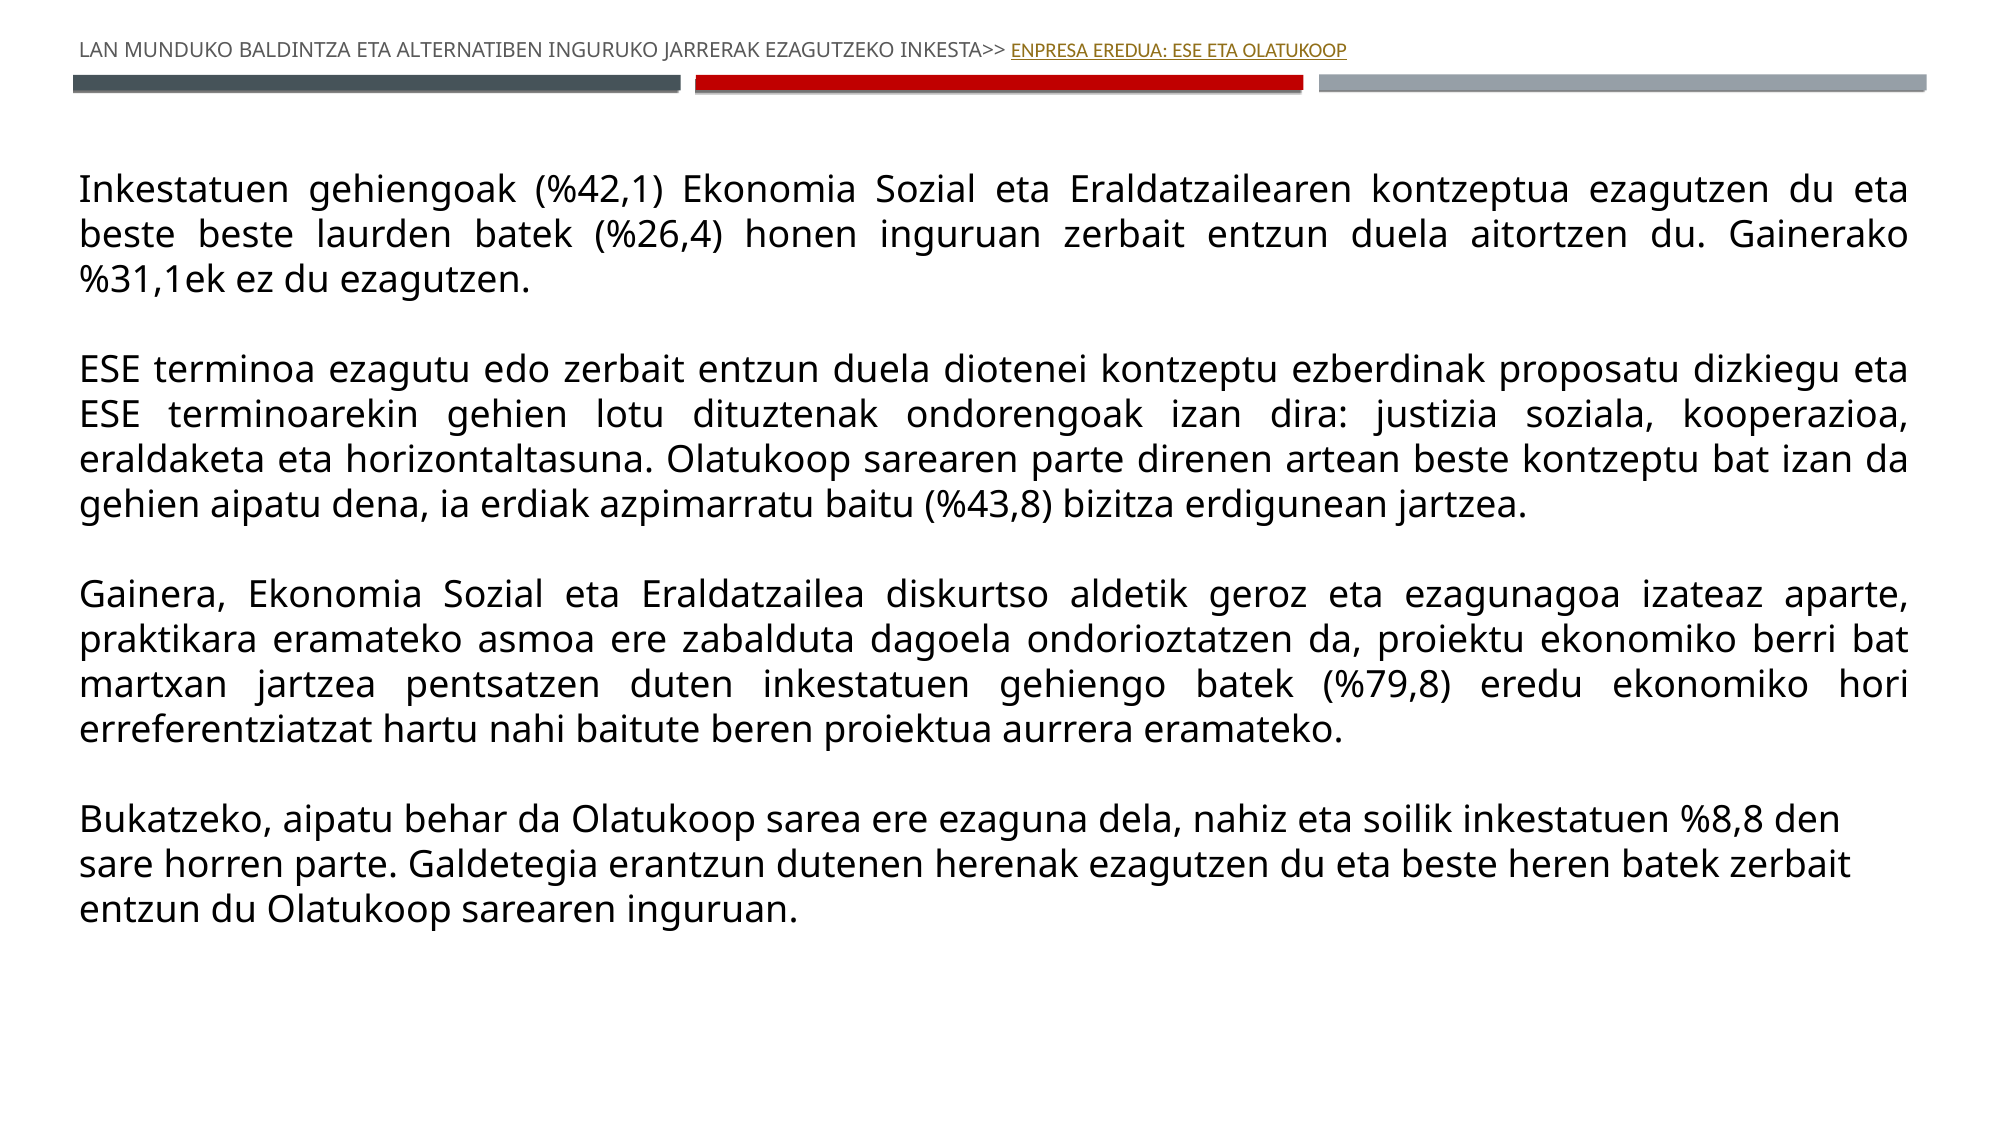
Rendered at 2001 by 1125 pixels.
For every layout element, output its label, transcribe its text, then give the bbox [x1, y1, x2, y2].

text_box LAN MUNDUKO BALDINTZA ETA ALTERNATIBEN INGURUKO JARRERAK EZAGUTZEKO INKESTA>> ENPRESA EREDUA: ESE ETA OLATUKOOP [64, 29, 1926, 69]
text_box Inkestatuen gehiengoak (%42,1) Ekonomia Sozial eta Eraldatzailearen kontzeptua ezagutzen du eta beste beste laurden batek (%26,4) honen inguruan zerbait entzun duela aitortzen du. Gainerako %31,1ek ez du ezagutzen. ESE terminoa ezagutu edo zerbait entzun duela diotenei kontzeptu ezberdinak proposatu dizkiegu eta ESE terminoarekin gehien lotu dituztenak ondorengoak izan dira: justizia soziala, kooperazioa, eraldaketa eta horizontaltasuna. Olatukoop sarearen parte direnen artean beste kontzeptu bat izan da gehien aipatu dena, ia erdiak azpimarratu baitu (%43,8) bizitza erdigunean jartzea. Gainera, Ekonomia Sozial eta Eraldatzailea diskurtso aldetik geroz eta ezagunagoa izateaz aparte, praktikara eramateko asmoa ere zabalduta dagoela ondorioztatzen da, proiektu ekonomiko berri bat martxan jartzea pentsatzen duten inkestatuen gehiengo batek (%79,8) eredu ekonomiko hori erreferentziatzat hartu nahi baitute beren proiektua aurrera eramateko. Bukatzeko, aipatu behar da Olatukoop sarea ere ezaguna dela, nahiz eta soilik inkestatuen %8,8 den sare horren parte. Galdetegia erantzun dutenen herenak ezagutzen du eta beste heren batek zerbait entzun du Olatukoop sarearen inguruan. [64, 157, 1926, 938]
